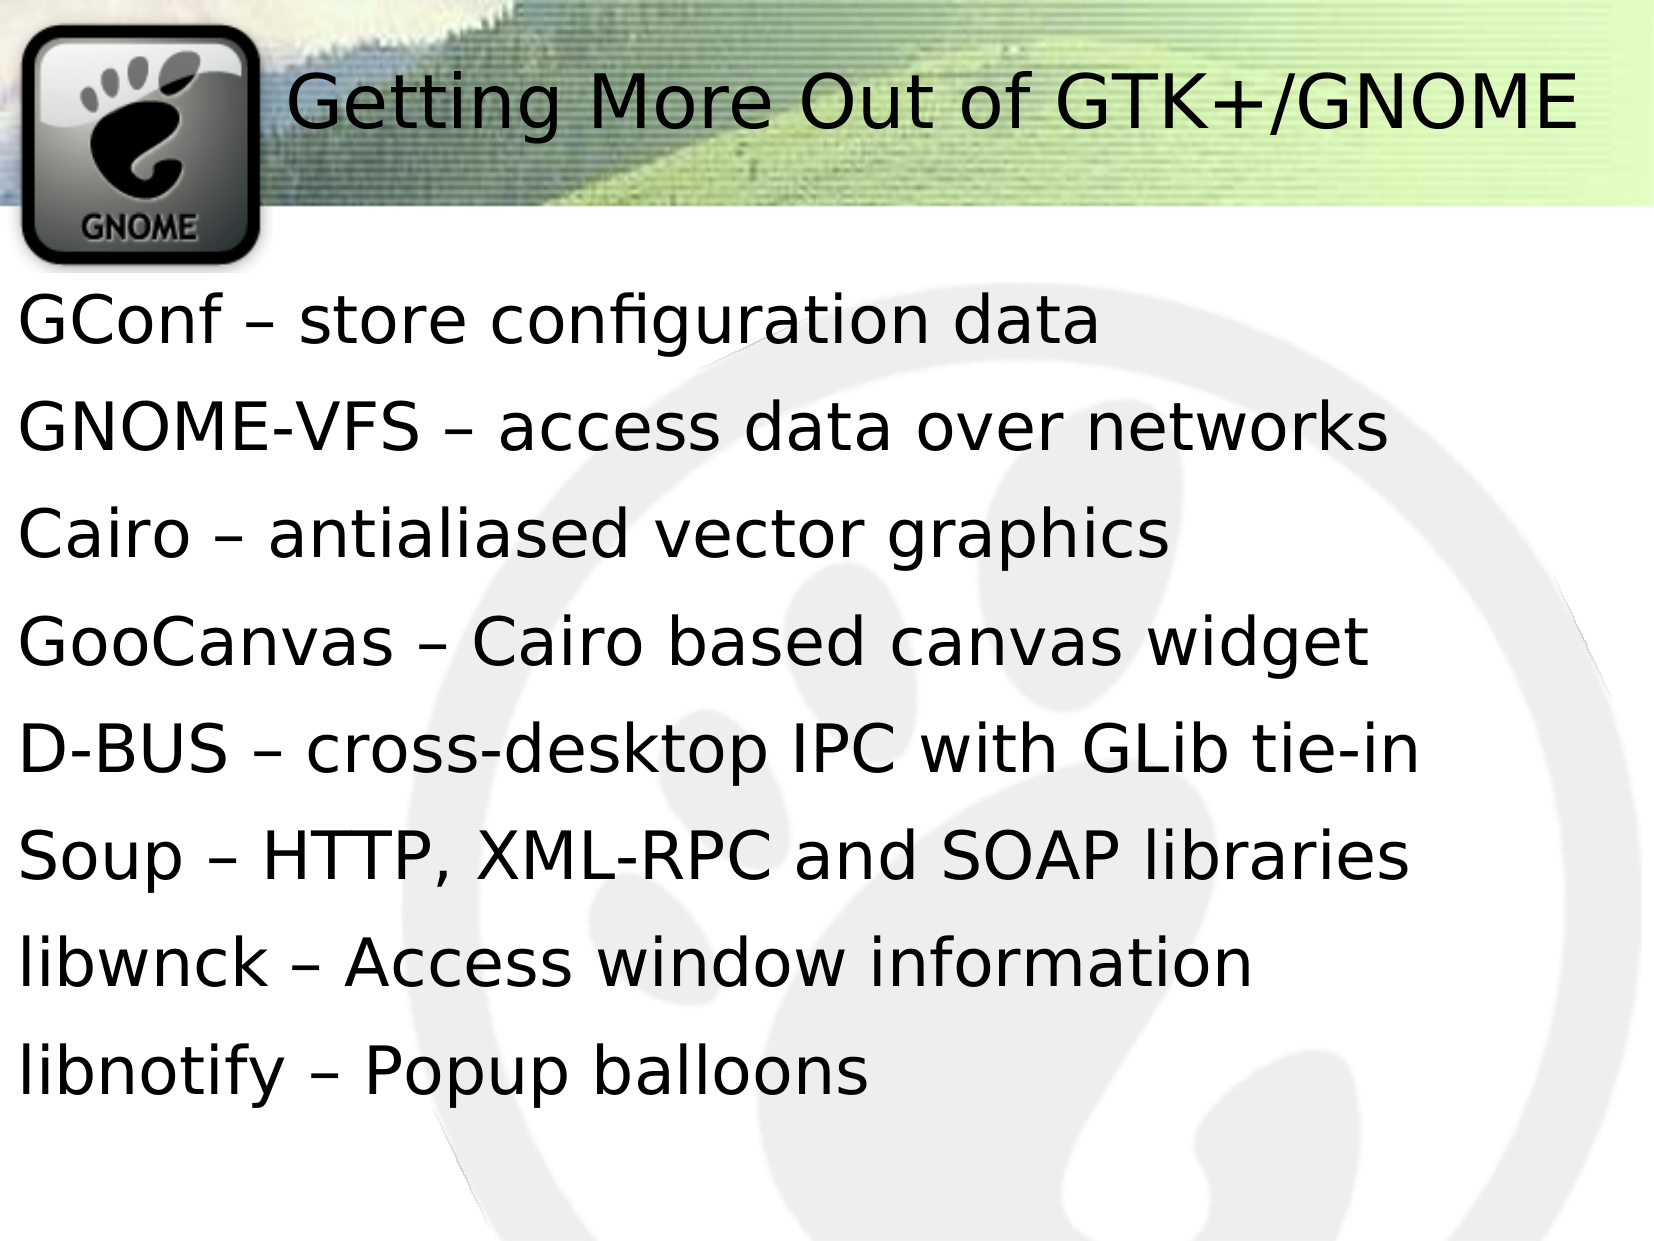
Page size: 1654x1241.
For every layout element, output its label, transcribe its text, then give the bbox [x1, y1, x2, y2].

title Getting More Out of GTK+/GNOME [0, 0, 1654, 207]
list GConf – store configuration data GNOME-VFS – access data over networks Cairo – antialiased vector graphics GooCanvas – Cairo based canvas widget D-BUS – cross-desktop IPC with GLib tie-in Soup – HTTP, XML-RPC and SOAP libraries libwnck – Access window information libnotify – Popup balloons [0, 281, 1654, 1241]
picture [0, 207, 1654, 273]
